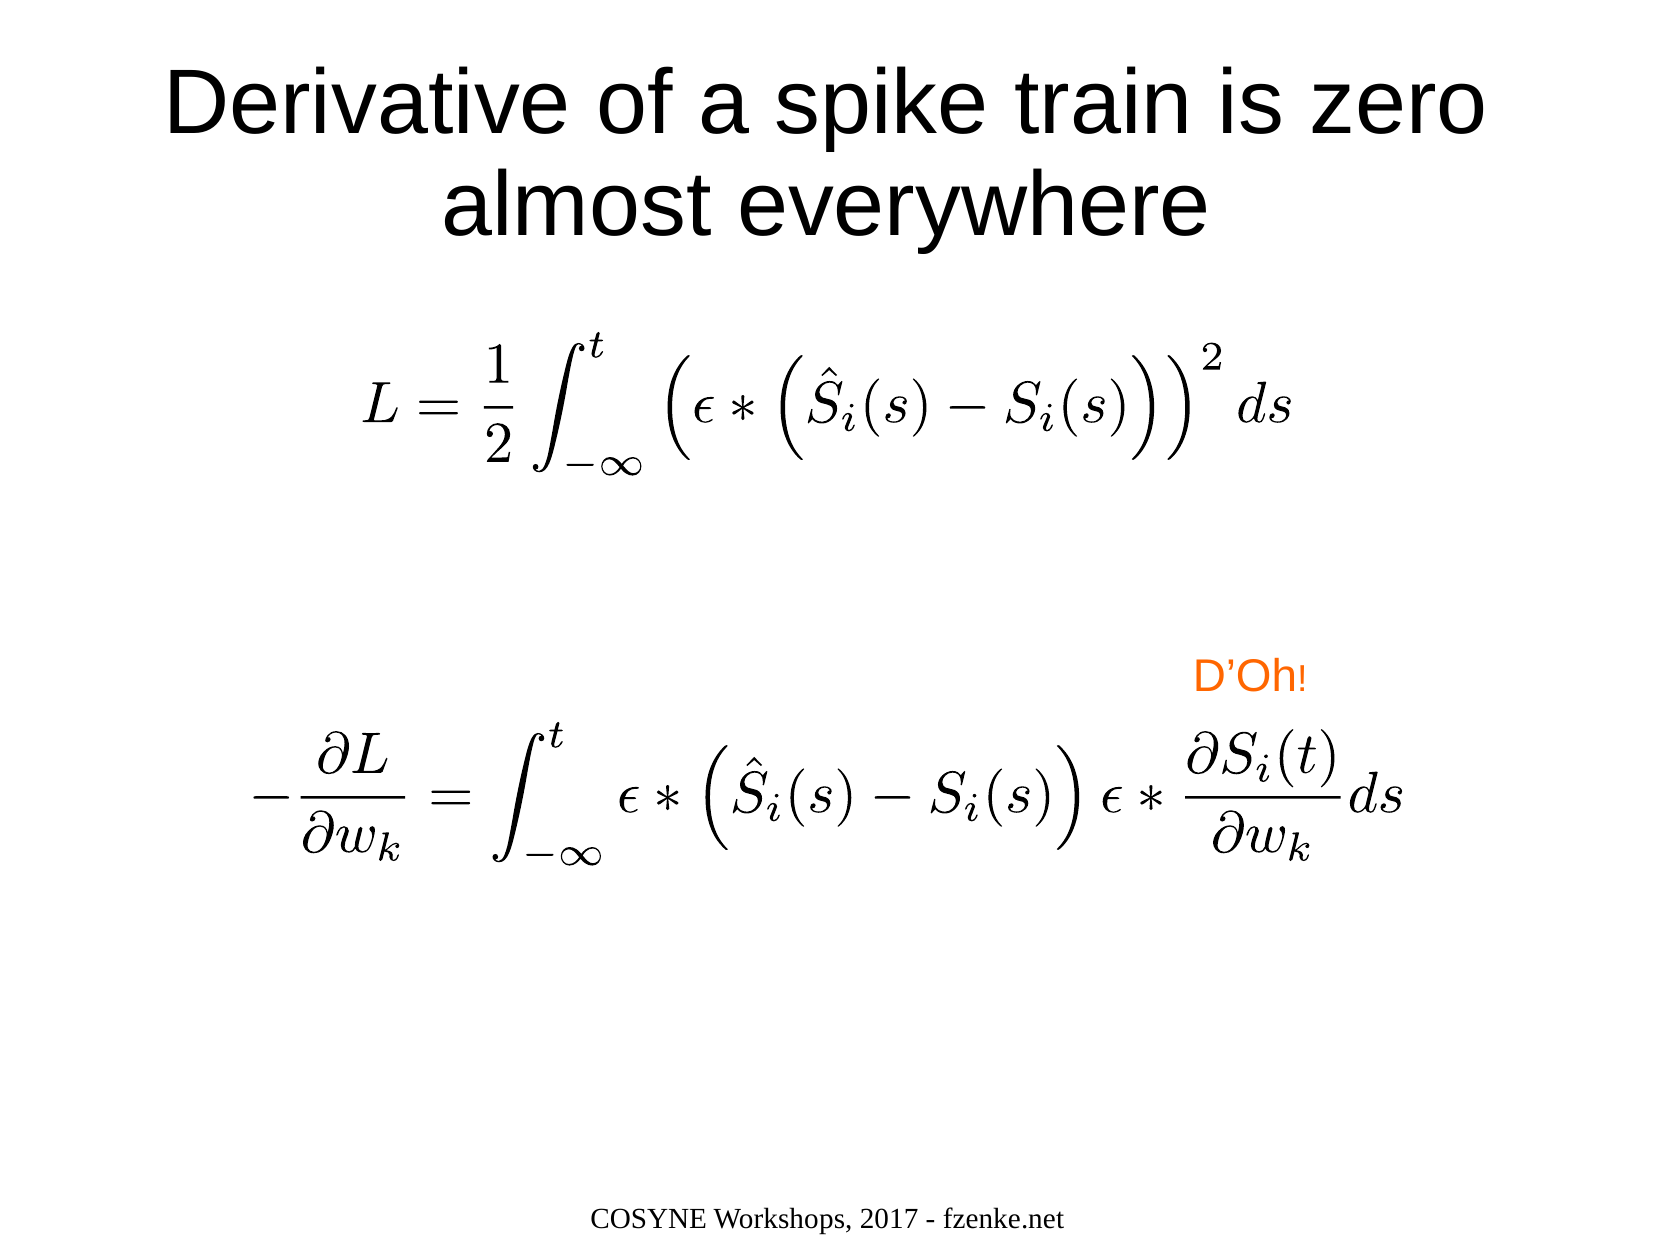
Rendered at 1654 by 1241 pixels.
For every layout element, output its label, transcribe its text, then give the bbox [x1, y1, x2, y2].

text_box D’Oh! [1178, 642, 1323, 709]
text_box [248, 721, 1405, 871]
title Derivative of a spike train is zero almost everywhere [82, 49, 1571, 257]
text_box [360, 331, 1294, 481]
